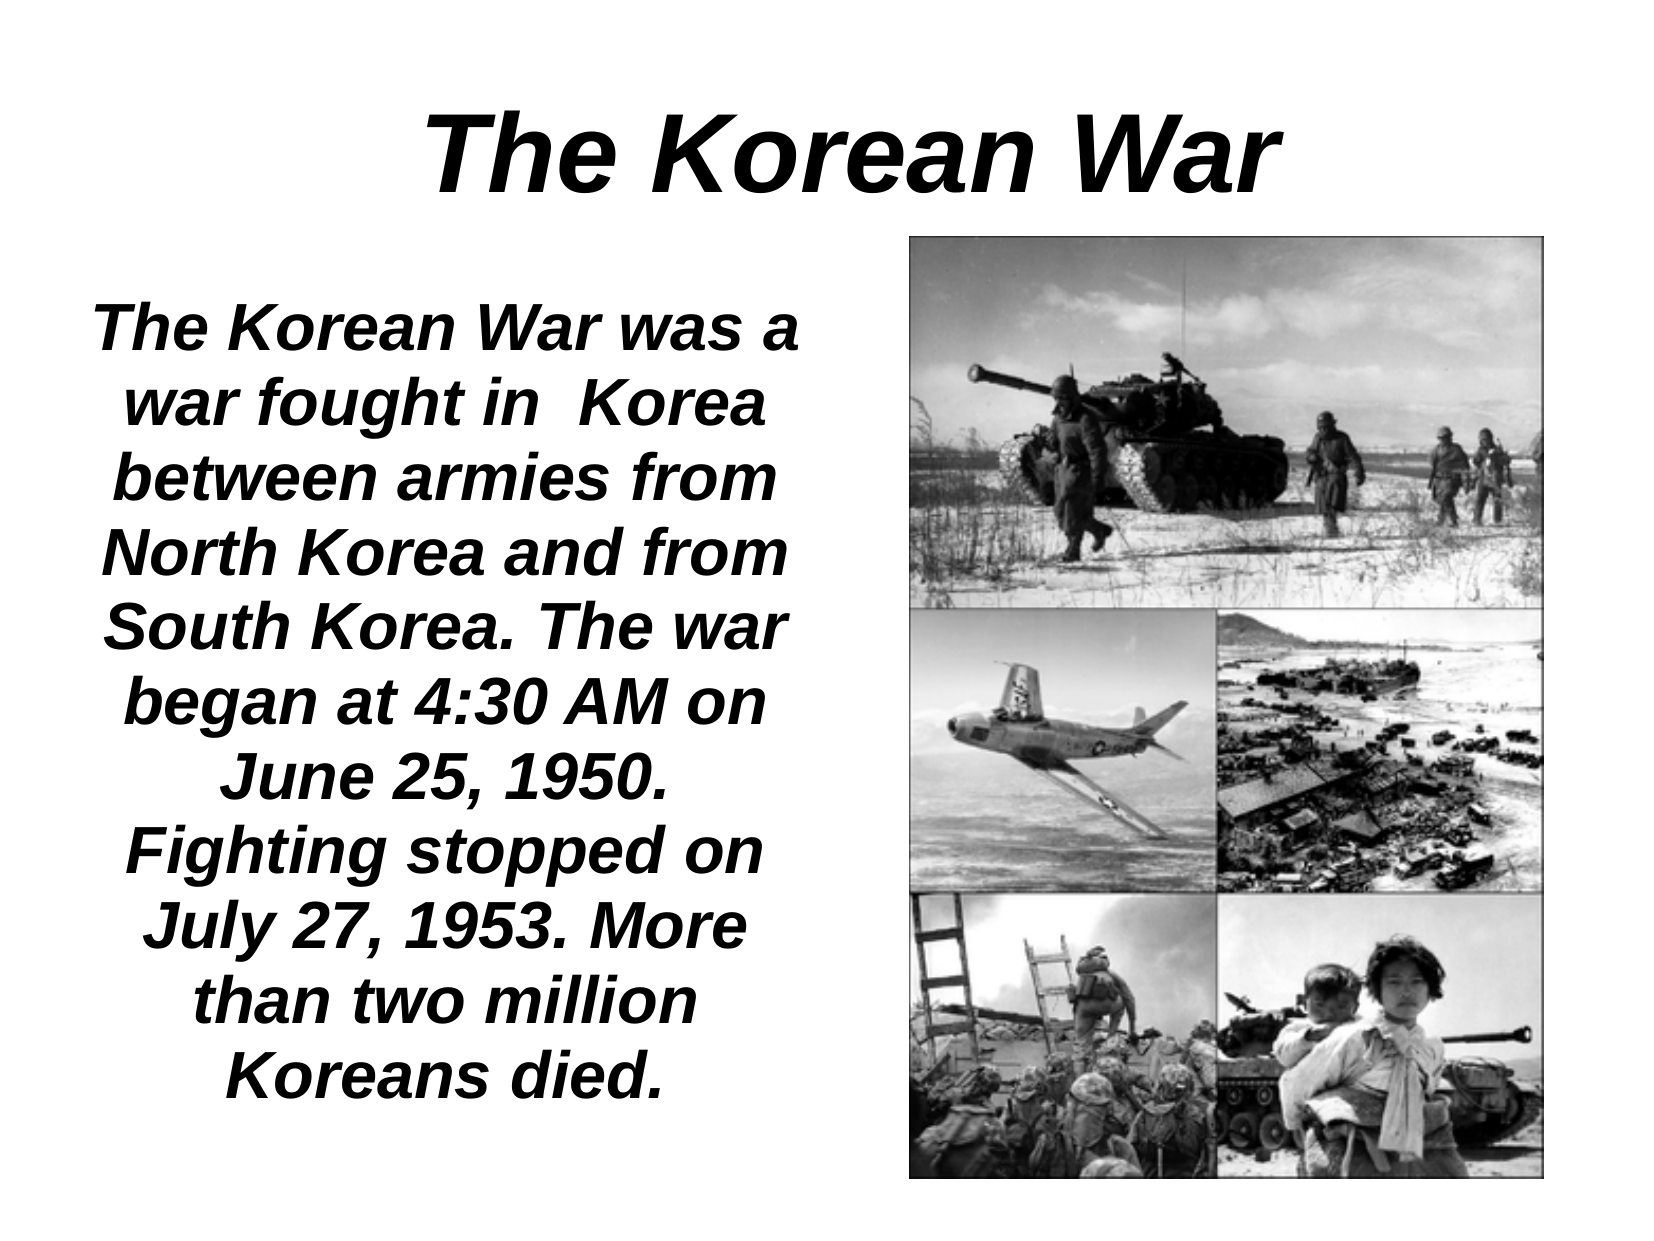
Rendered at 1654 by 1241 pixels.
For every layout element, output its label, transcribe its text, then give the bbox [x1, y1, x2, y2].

list The Korean War was a war fought in Korea between armies from North Korea and from South Korea. The war began at 4:30 AM on June 25, 1950. Fighting stopped on July 27, 1953. More than two million Koreans died. [82, 290, 809, 1182]
title The Korean War [82, 49, 1571, 257]
picture [909, 236, 1544, 1179]
